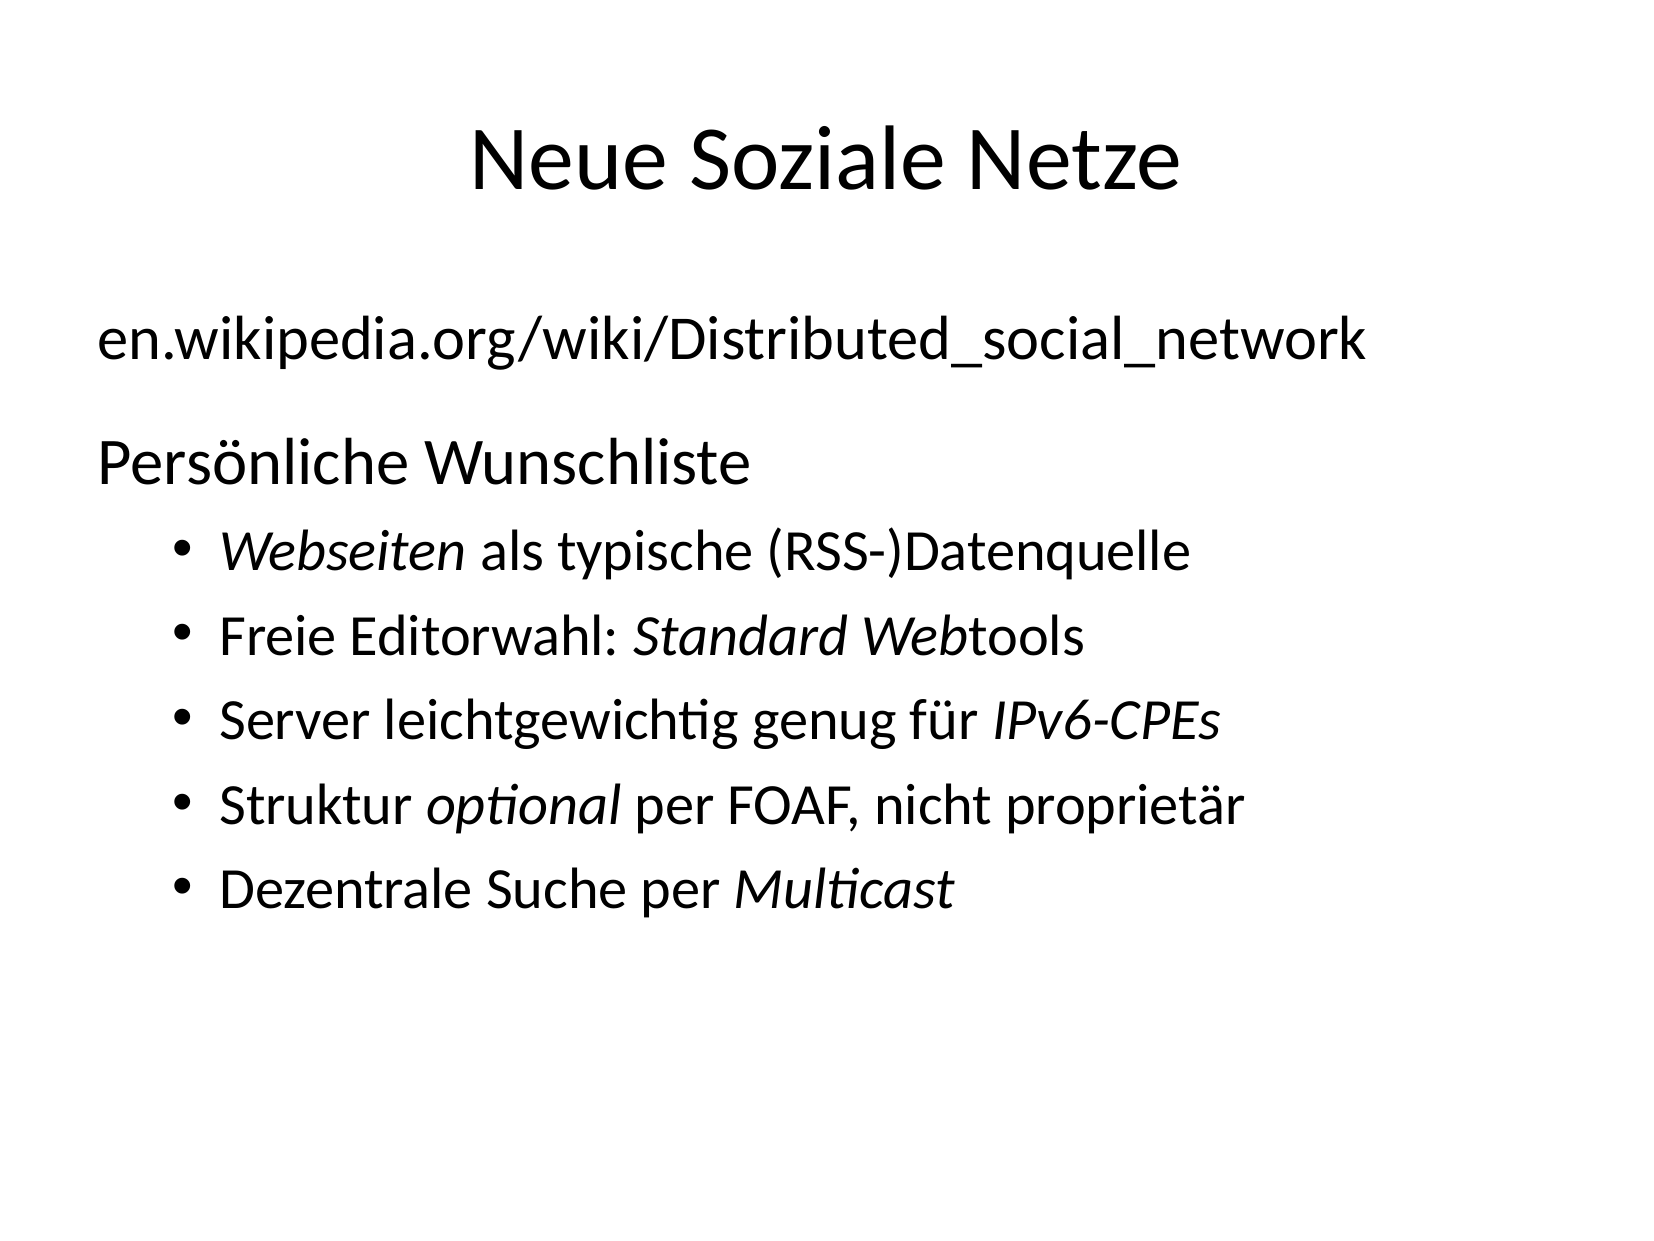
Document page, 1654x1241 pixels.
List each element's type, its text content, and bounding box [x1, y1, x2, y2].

list en.wikipedia.org/wiki/Distributed_social_network Persönliche Wunschliste Webseiten als typische (RSS-)Datenquelle Freie Editorwahl: Standard Webtools Server leichtgewichtig genug für IPv6-CPEs Struktur optional per FOAF, nicht proprietär Dezentrale Suche per Multicast [82, 289, 1570, 1107]
title Neue Soziale Netze [82, 23, 1570, 283]
